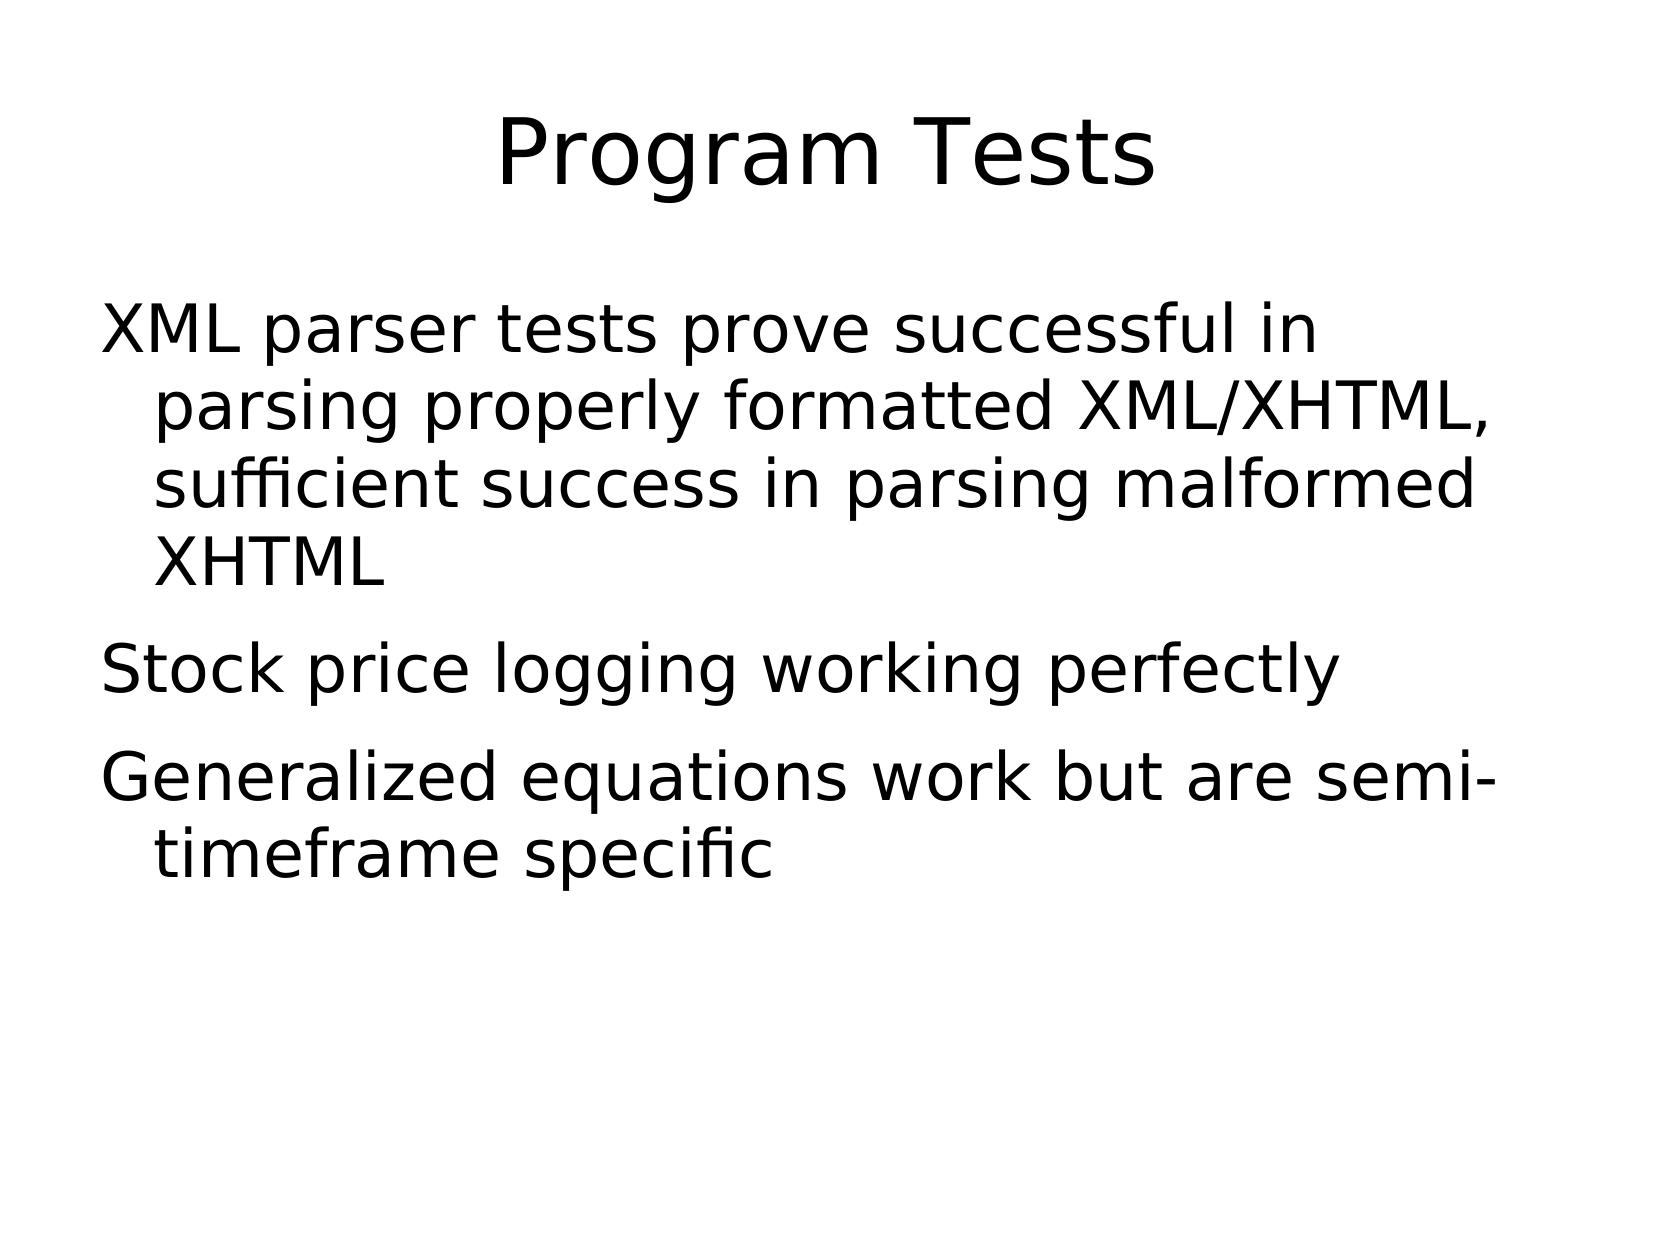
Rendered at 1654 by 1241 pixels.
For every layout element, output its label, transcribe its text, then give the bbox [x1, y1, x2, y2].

list XML parser tests prove successful in parsing properly formatted XML/XHTML, sufficient success in parsing malformed XHTML Stock price logging working perfectly Generalized equations work but are semi-timeframe specific [82, 290, 1571, 1109]
title Program Tests [82, 49, 1571, 257]
